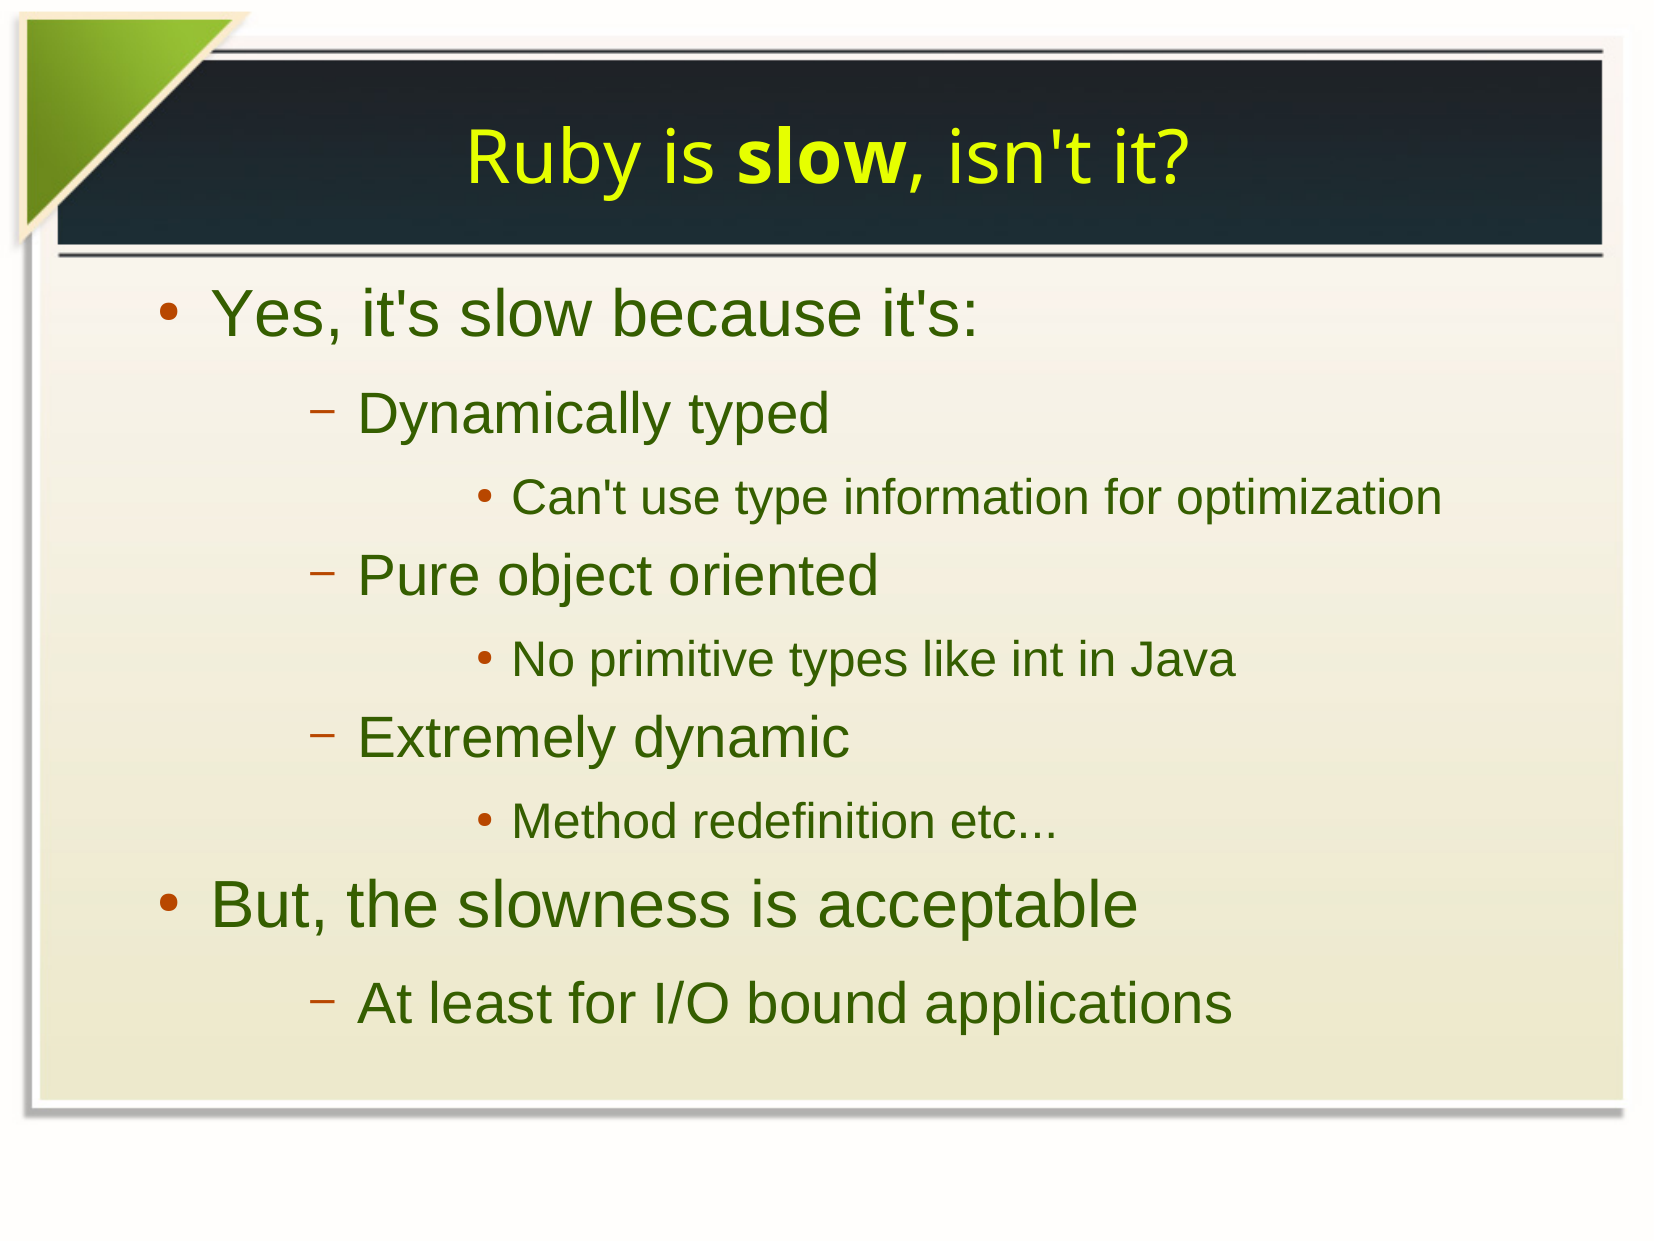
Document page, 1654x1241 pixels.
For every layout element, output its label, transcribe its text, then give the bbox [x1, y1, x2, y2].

list Yes, it's slow because it's: Dynamically typed Can't use type information for optimization Pure object oriented No primitive types like int in Java Extremely dynamic Method redefinition etc... But, the slowness is acceptable At least for I/O bound applications [121, 276, 1534, 1087]
picture [0, 0, 1654, 1241]
title Ruby is slow, isn't it? [121, 73, 1534, 237]
